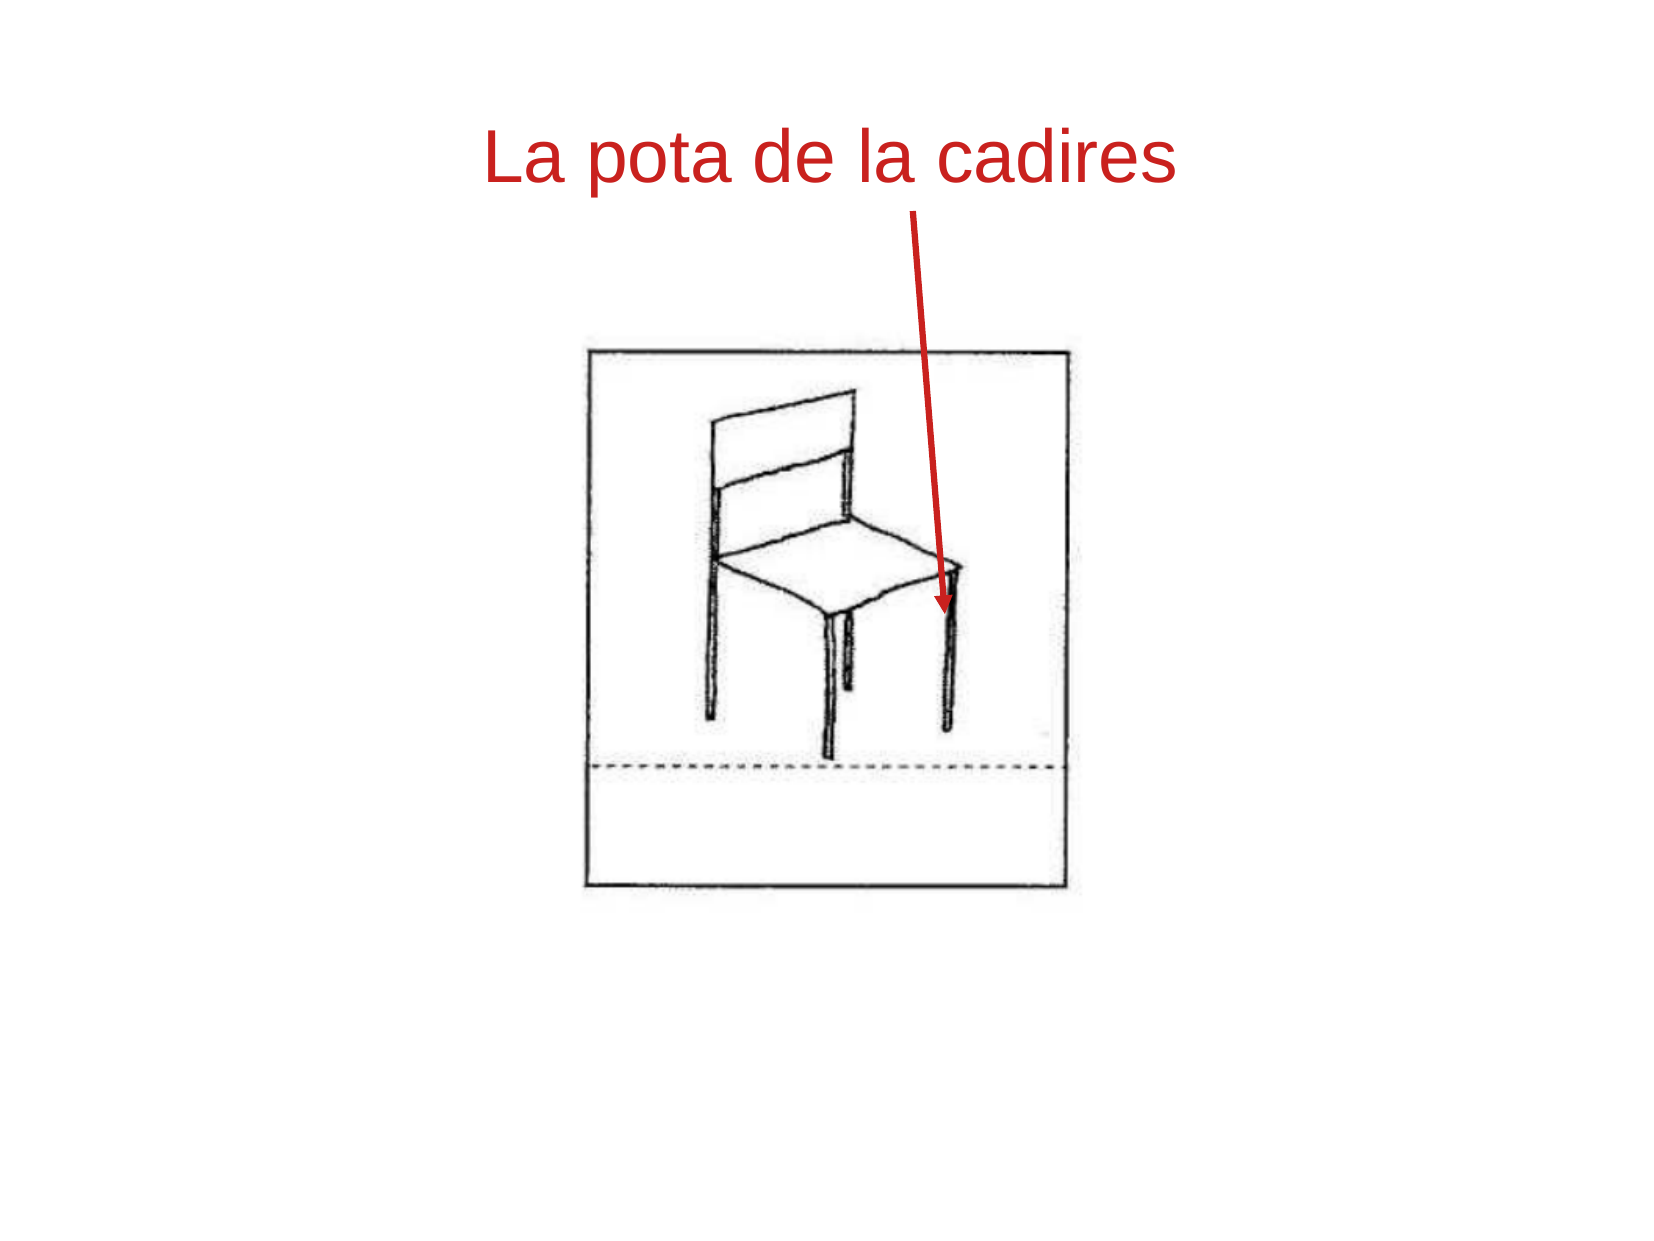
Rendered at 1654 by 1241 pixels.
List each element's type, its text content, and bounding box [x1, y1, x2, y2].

text_box La pota de la cadires [289, 49, 1371, 257]
picture [569, 328, 1106, 922]
